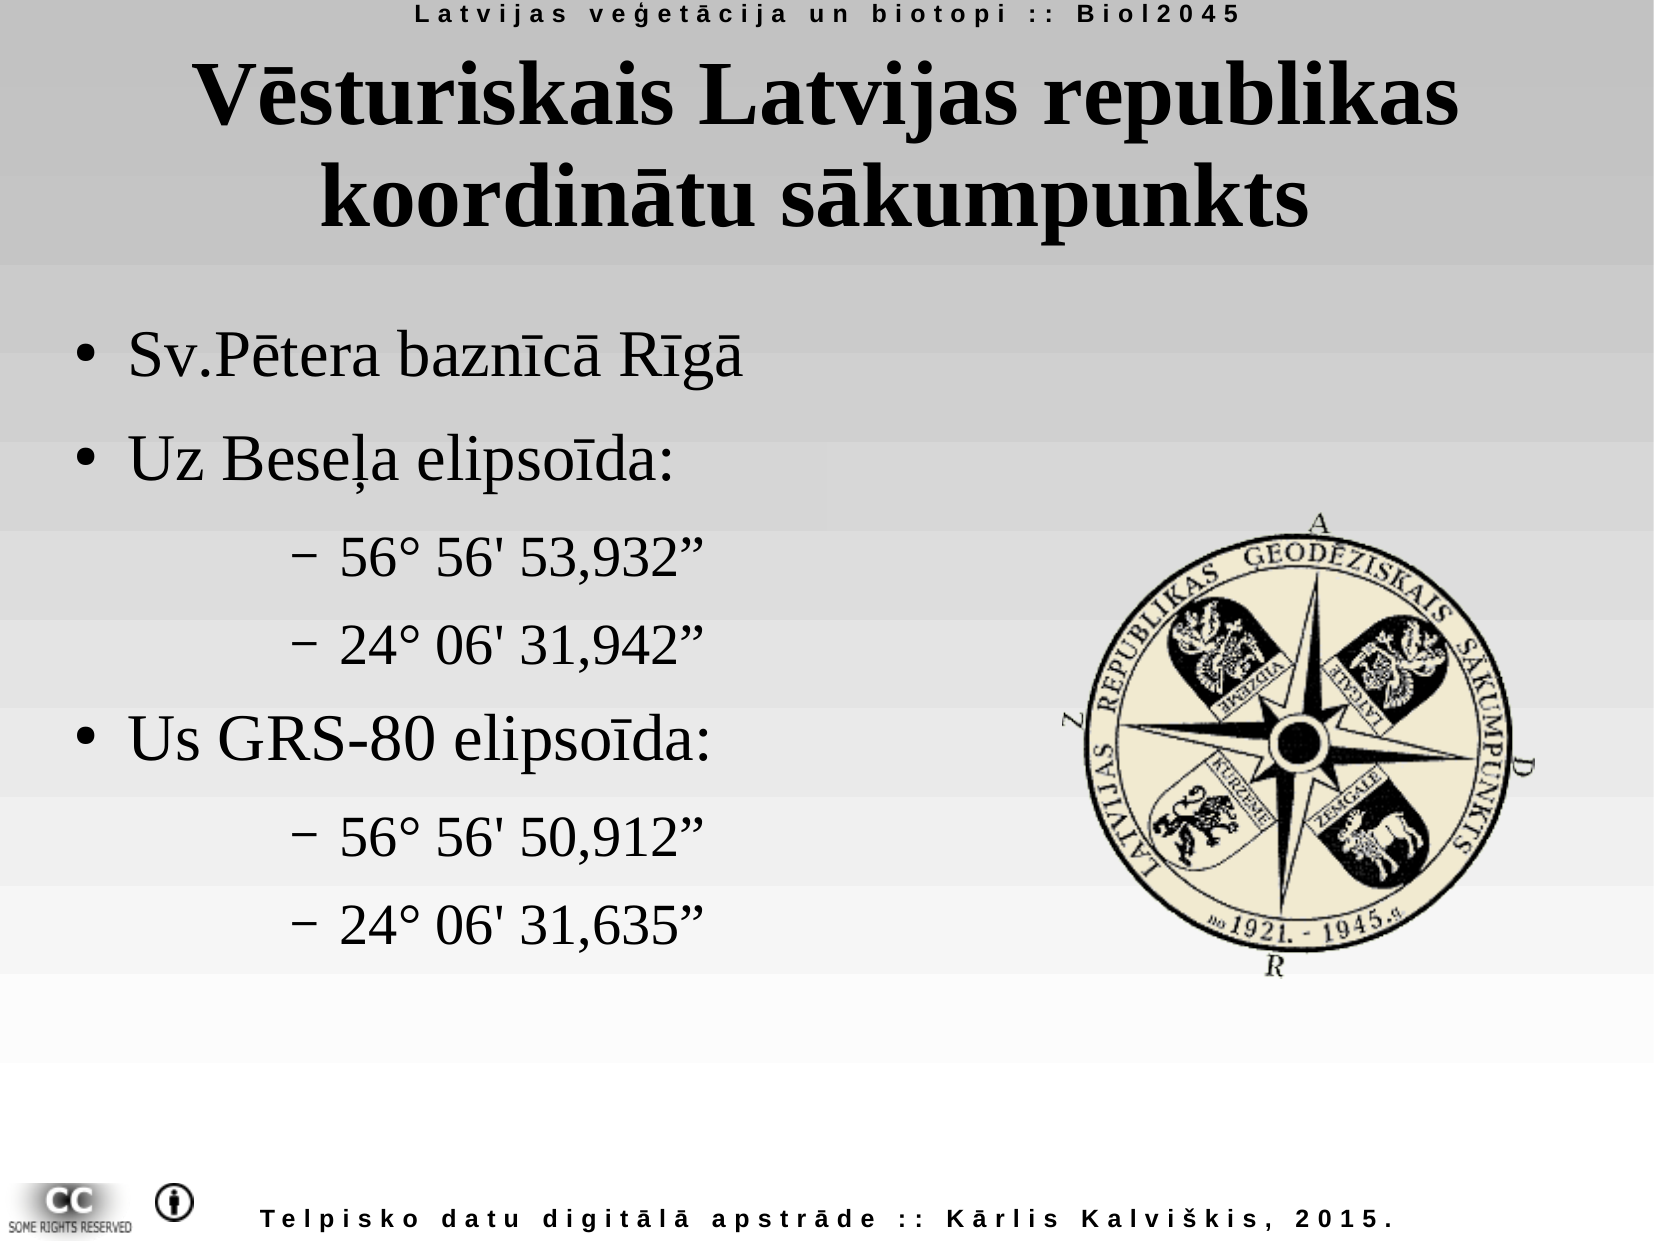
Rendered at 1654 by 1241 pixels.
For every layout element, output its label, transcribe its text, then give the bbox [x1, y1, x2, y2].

list Sv.Pētera baznīcā Rīgā Uz Beseļa elipsoīda: 56° 56' 53,932” 24° 06' 31,942” Us GRS-80 elipsoīda: 56° 56' 50,912” 24° 06' 31,635” [56, 317, 1600, 1175]
title Vēsturiskais Latvijas republikas koordinātu sākumpunkts [0, 1, 1654, 287]
picture [0, 287, 1654, 1241]
